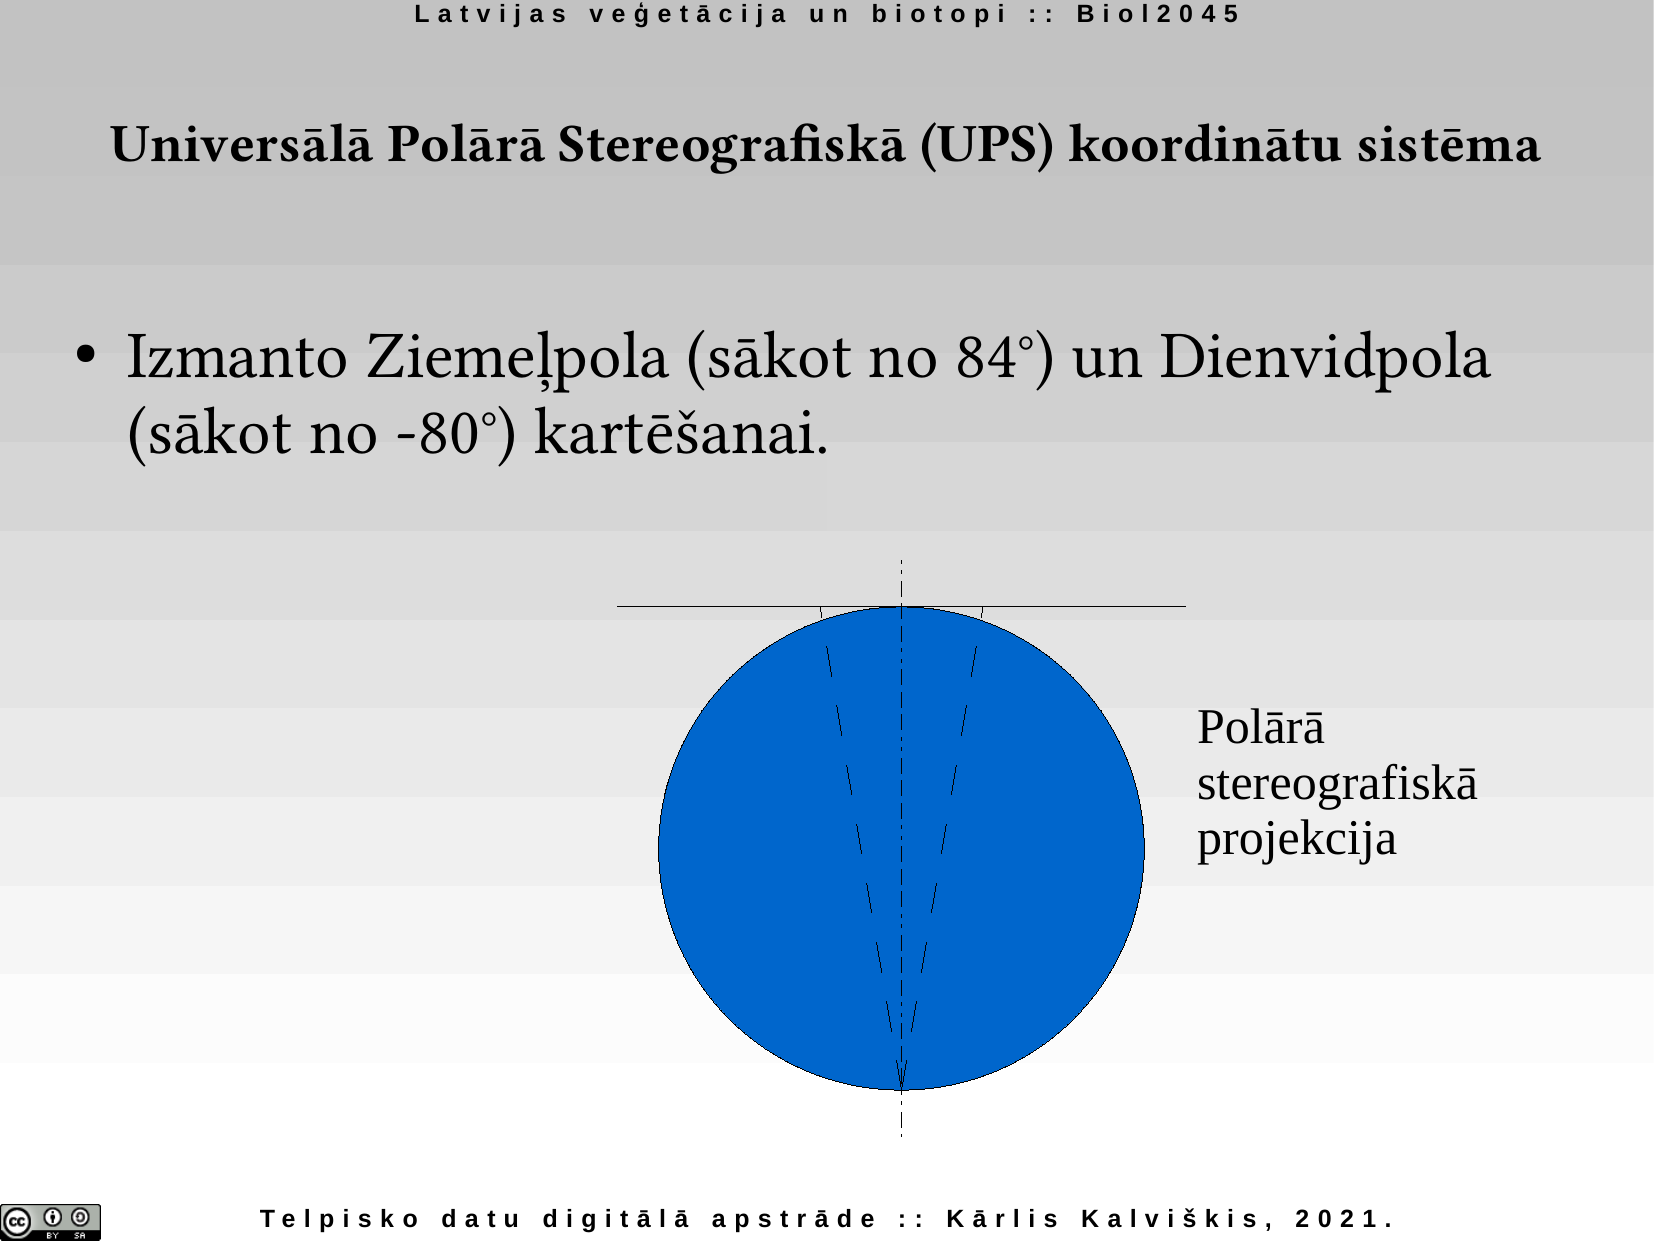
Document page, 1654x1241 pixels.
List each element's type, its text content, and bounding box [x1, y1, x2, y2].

title Universālā Polārā Stereografiskā (UPS) koordinātu sistēma [0, 1, 1654, 287]
list Izmanto Ziemeļpola (sākot no 84°) un Dienvidpola (sākot no -80°) kartēšanai. [56, 317, 1600, 1175]
text_box Polārā stereografiskā projekcija [1197, 699, 1479, 866]
text_box [658, 607, 1145, 1091]
picture [0, 287, 1654, 1241]
